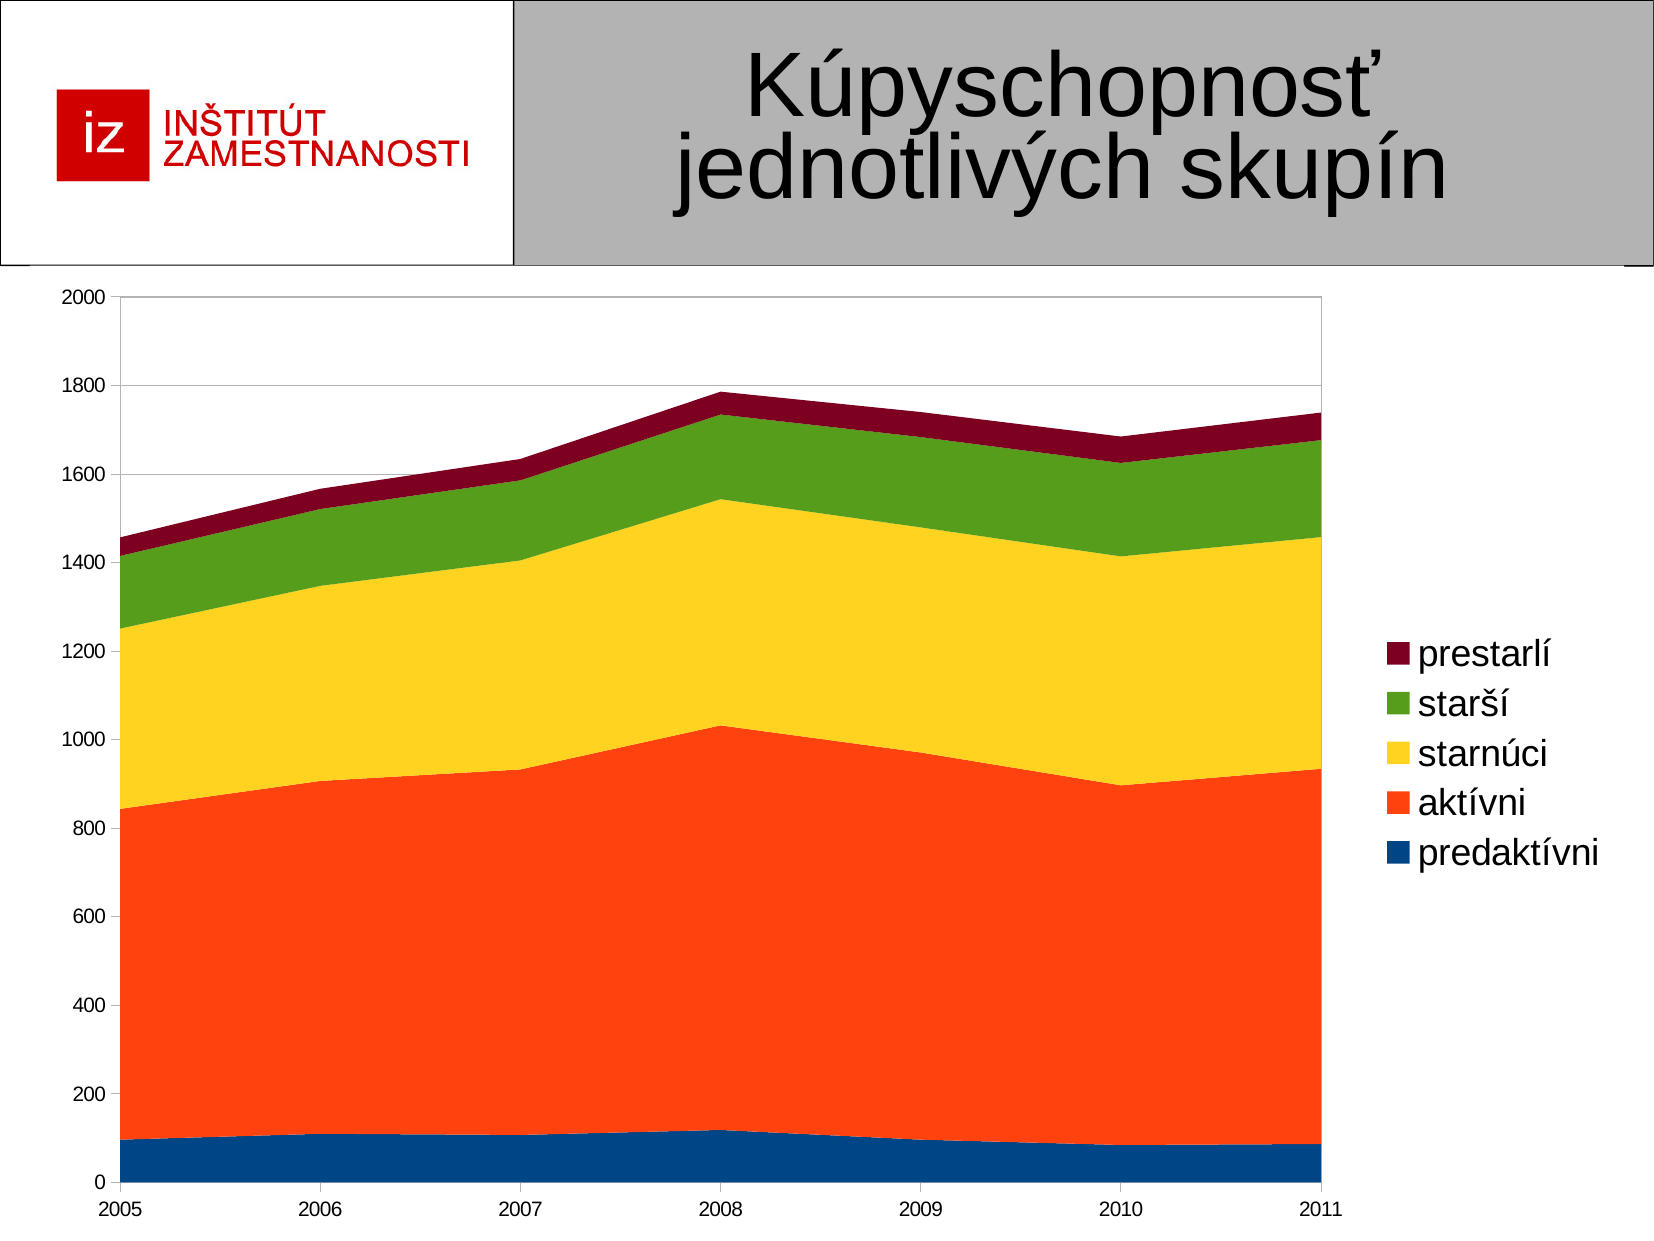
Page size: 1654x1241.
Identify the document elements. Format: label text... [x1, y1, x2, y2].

chart [29, 265, 1625, 1241]
picture [5, 8, 512, 257]
title Kúpyschopnosť jednotlivých skupín [561, 29, 1565, 237]
